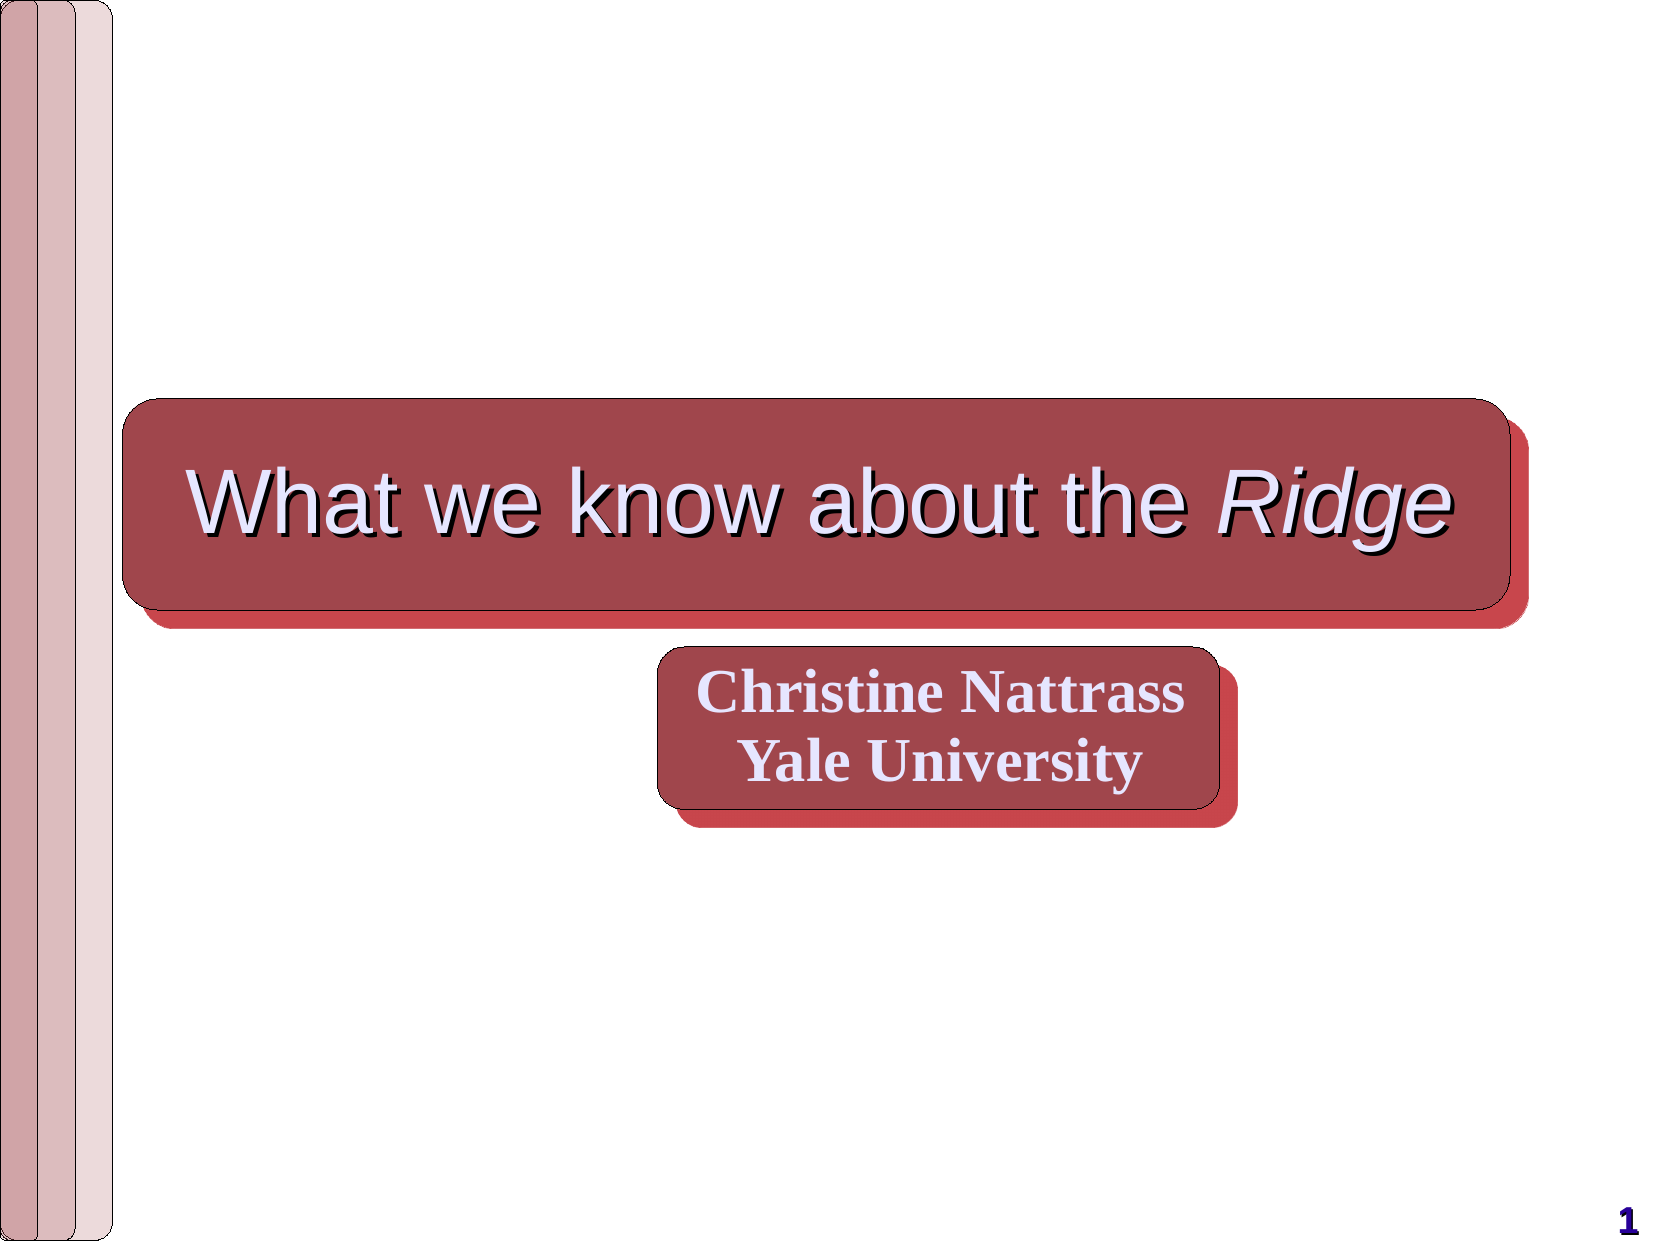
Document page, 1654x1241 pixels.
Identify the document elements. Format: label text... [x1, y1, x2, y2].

text_box Christine Nattrass Yale University [659, 649, 1222, 803]
title What we know about the Ridge [128, 405, 1512, 598]
text_box [131, 598, 1502, 611]
text_box [122, 415, 128, 594]
text_box [666, 803, 1211, 810]
text_box [137, 398, 1495, 405]
